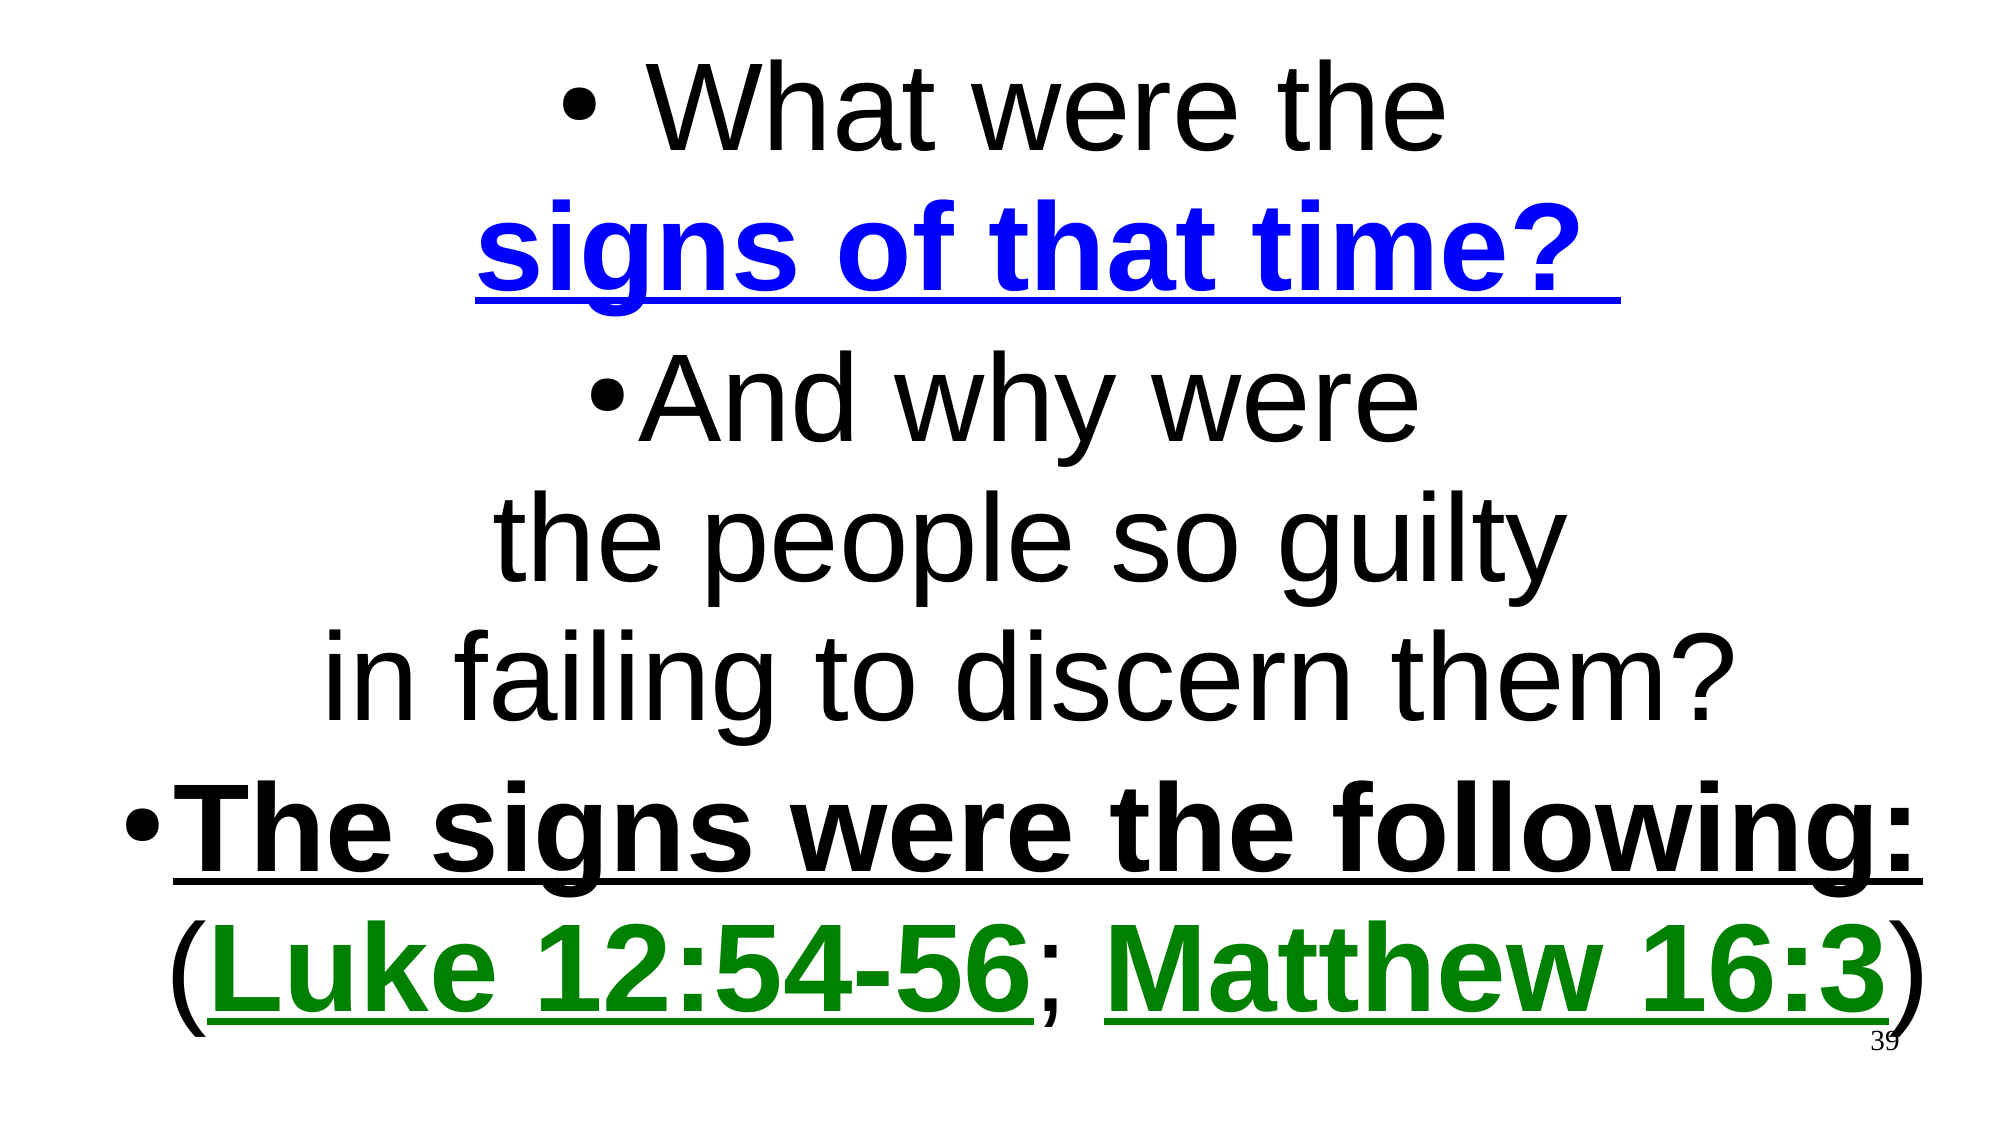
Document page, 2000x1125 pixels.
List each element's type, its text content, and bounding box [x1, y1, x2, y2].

list What were the signs of that time? And why were the people so guilty in failing to discern them? The signs were the following: (Luke 12:54-56; Matthew 16:3) [37, 37, 1988, 1088]
